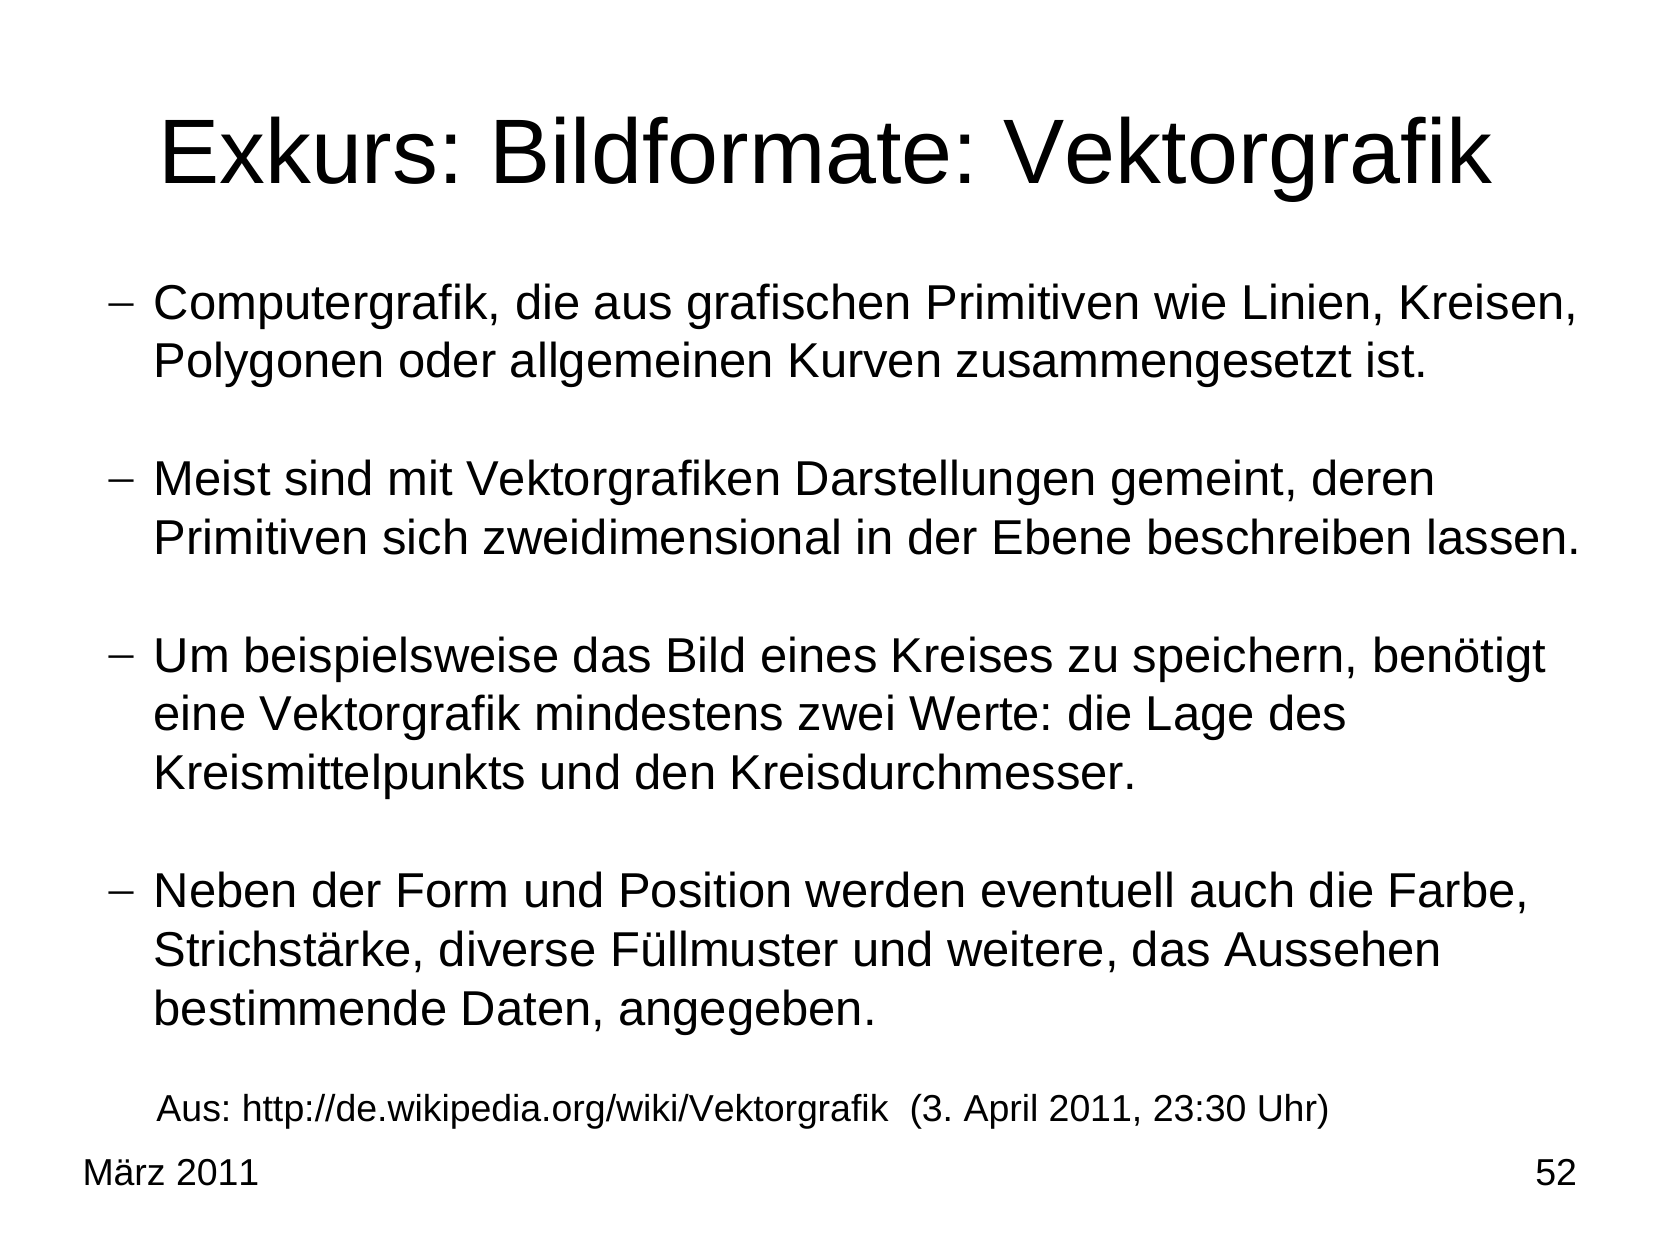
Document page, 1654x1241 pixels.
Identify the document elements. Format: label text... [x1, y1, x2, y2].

list Computergrafik, die aus grafischen Primitiven wie Linien, Kreisen, Polygonen oder allgemeinen Kurven zusammengesetzt ist. Meist sind mit Vektorgrafiken Darstellungen gemeint, deren Primitiven sich zweidimensional in der Ebene beschreiben lassen. Um beispielsweise das Bild eines Kreises zu speichern, benötigt eine Vektorgrafik mindestens zwei Werte: die Lage des Kreismittelpunkts und den Kreisdurchmesser. Neben der Form und Position werden eventuell auch die Farbe, Strichstärke, diverse Füllmuster und weitere, das Aussehen bestimmende Daten, angegeben. [35, 265, 1619, 1084]
text_box Aus: http://de.wikipedia.org/wiki/Vektorgrafik (3. April 2011, 23:30 Uhr) [141, 1080, 1386, 1138]
title Exkurs: Bildformate: Vektorgrafik [82, 49, 1571, 257]
